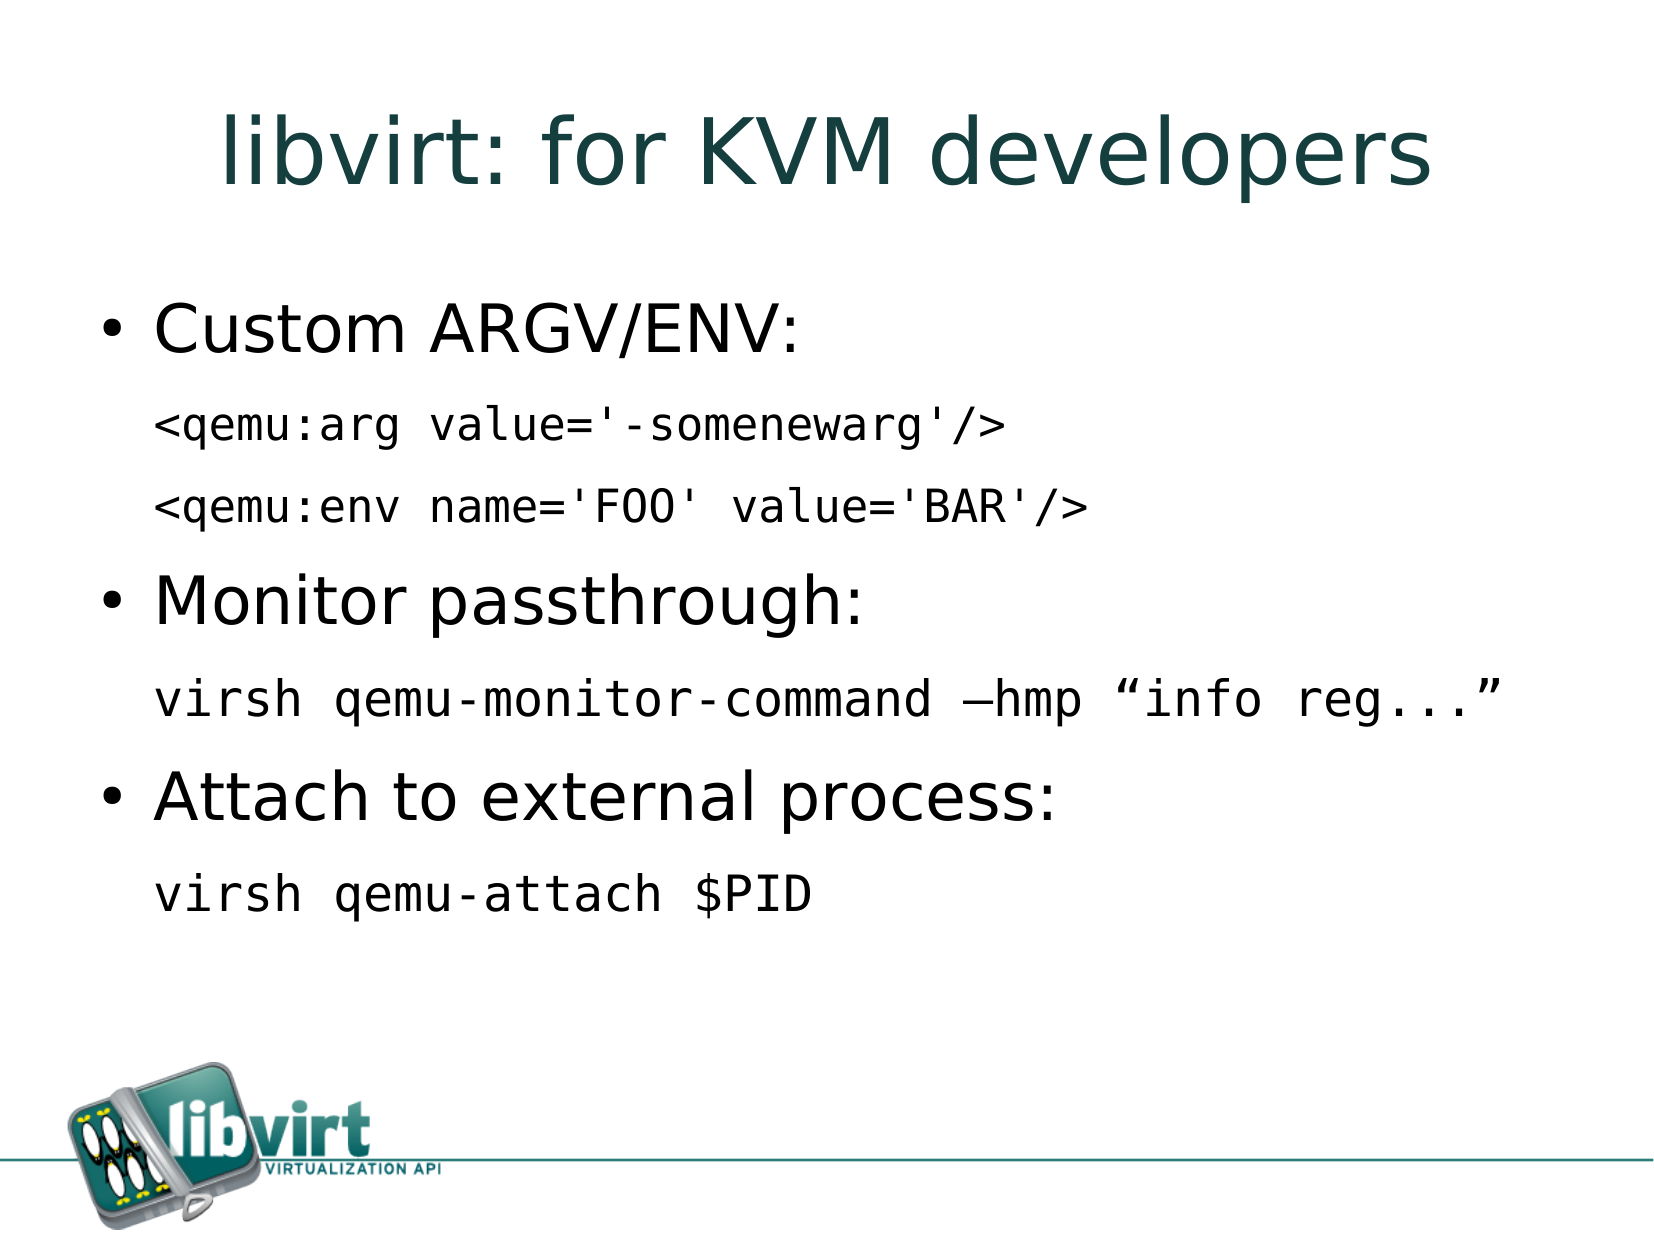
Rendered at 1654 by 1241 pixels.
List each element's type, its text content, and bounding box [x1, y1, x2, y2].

list Custom ARGV/ENV: <qemu:arg value='-somenewarg'/> <qemu:env name='FOO' value='BAR'/> Monitor passthrough: virsh qemu-monitor-command –hmp “info reg...” Attach to external process: virsh qemu-attach $PID [82, 290, 1571, 1062]
title libvirt: for KVM developers [82, 49, 1571, 257]
picture [0, 1062, 1654, 1230]
